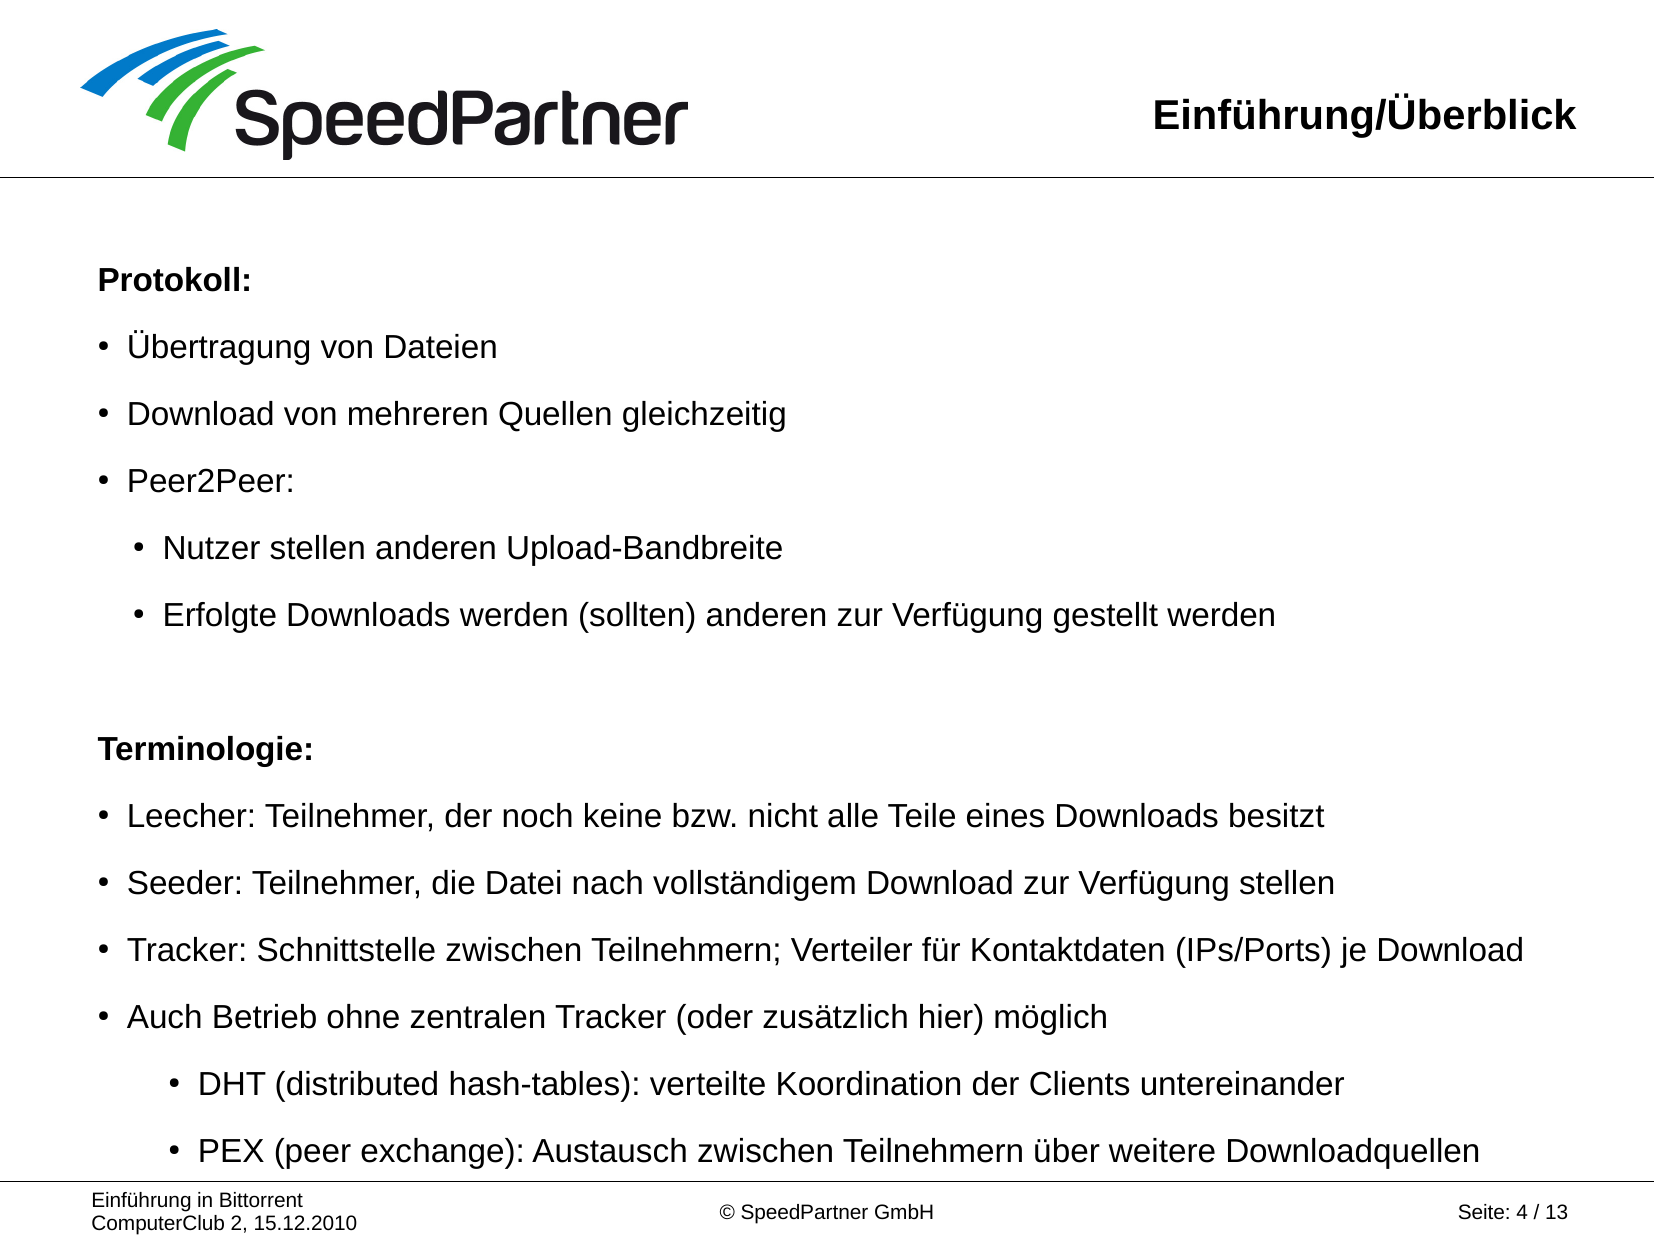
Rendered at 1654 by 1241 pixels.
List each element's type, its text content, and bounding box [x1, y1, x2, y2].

text_box Protokoll: Übertragung von Dateien Download von mehreren Quellen gleichzeitig Peer2Peer: Nutzer stellen anderen Upload-Bandbreite Erfolgte Downloads werden (sollten) anderen zur Verfügung gestellt werden Terminologie: Leecher: Teilnehmer, der noch keine bzw. nicht alle Teile eines Downloads besitzt Seeder: Teilnehmer, die Datei nach vollständigem Download zur Verfügung stellen Tracker: Schnittstelle zwischen Teilnehmern; Verteiler für Kontaktdaten (IPs/Ports) je Download Auch Betrieb ohne zentralen Tracker (oder zusätzlich hier) möglich DHT (distributed hash-tables): verteilte Koordination der Clients untereinander PEX (peer exchange): Austausch zwischen Teilnehmern über weitere Downloadquellen [82, 253, 1565, 1178]
picture [80, 29, 688, 160]
title Einführung/Überblick [590, 70, 1577, 160]
